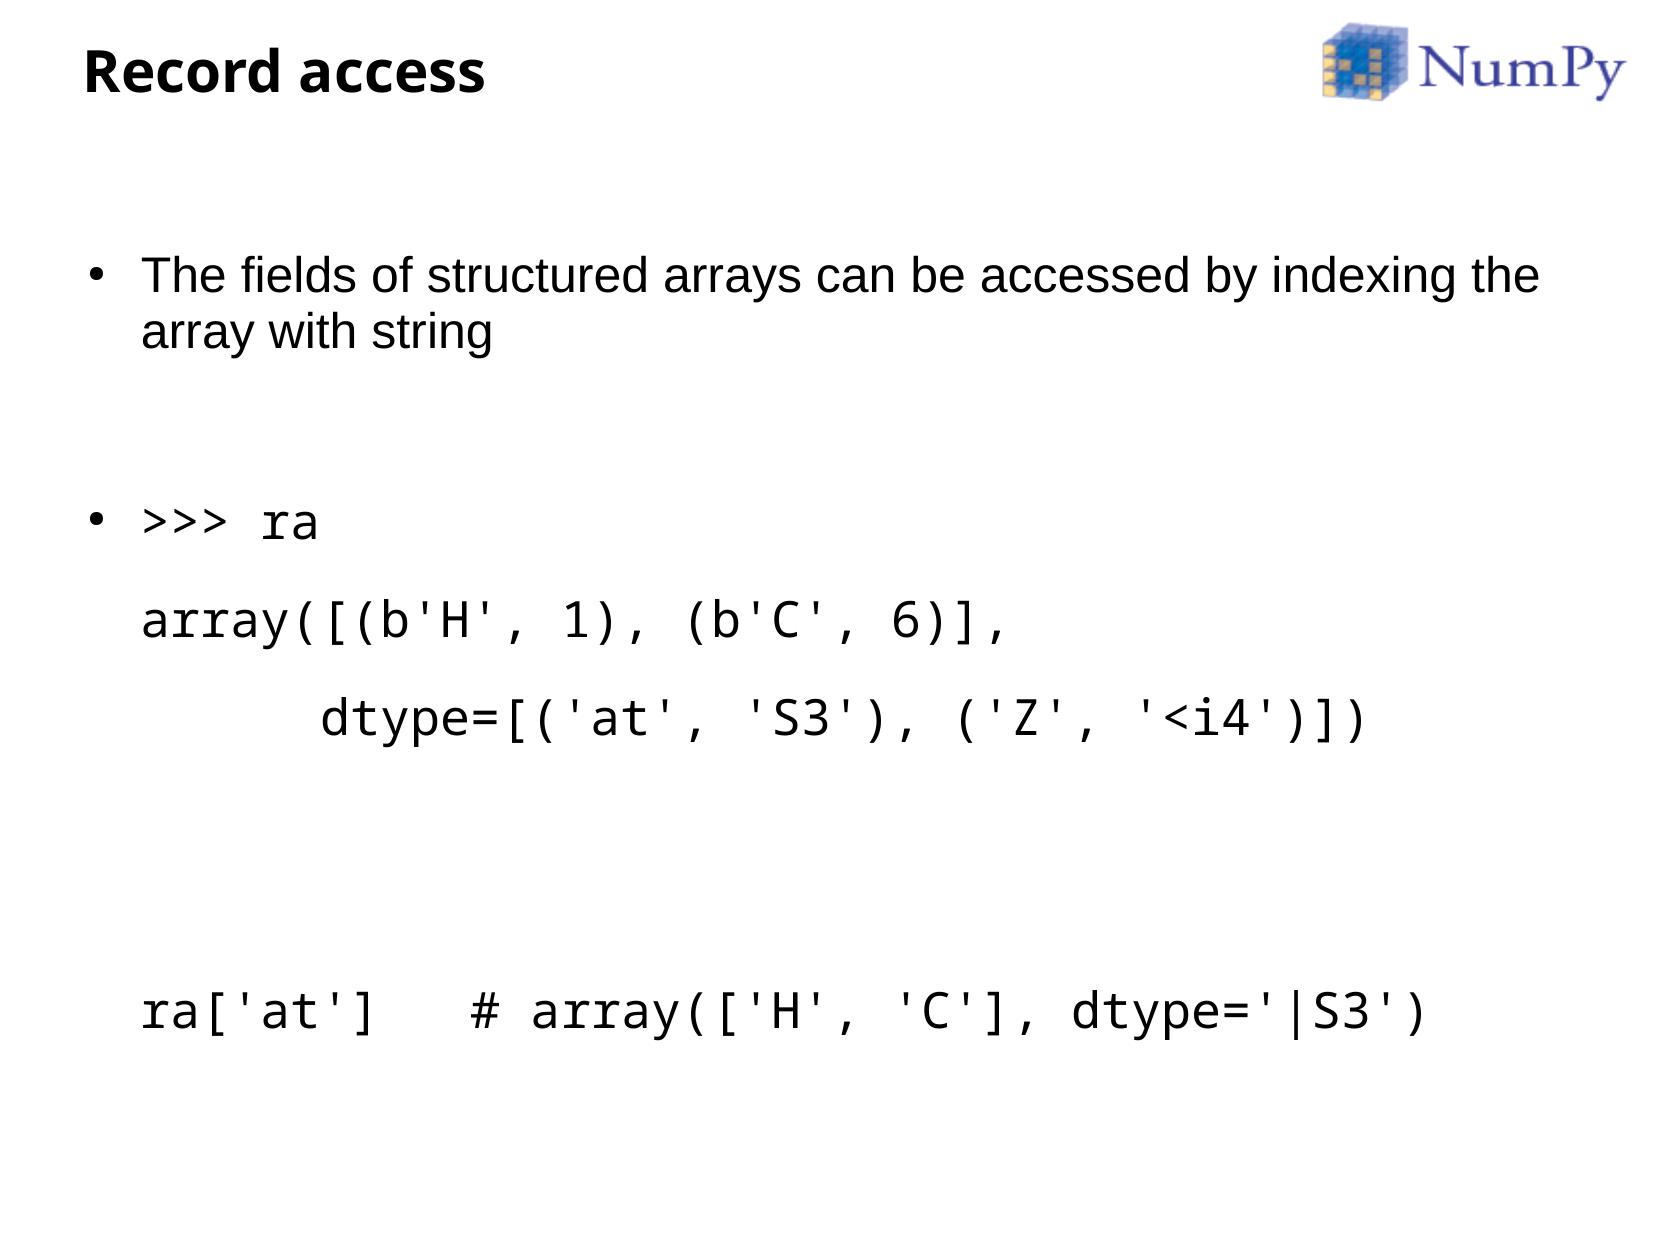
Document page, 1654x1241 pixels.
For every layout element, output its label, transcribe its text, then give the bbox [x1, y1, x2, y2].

list The fields of structured arrays can be accessed by indexing the array with string >>> ra array([(b'H', 1), (b'C', 6)], dtype=[('at', 'S3'), ('Z', '<i4')]) ra['at'] # array(['H', 'C'], dtype='|S3') [70, 150, 1613, 1206]
picture [1302, 13, 1635, 113]
title Record access [82, 15, 1571, 125]
